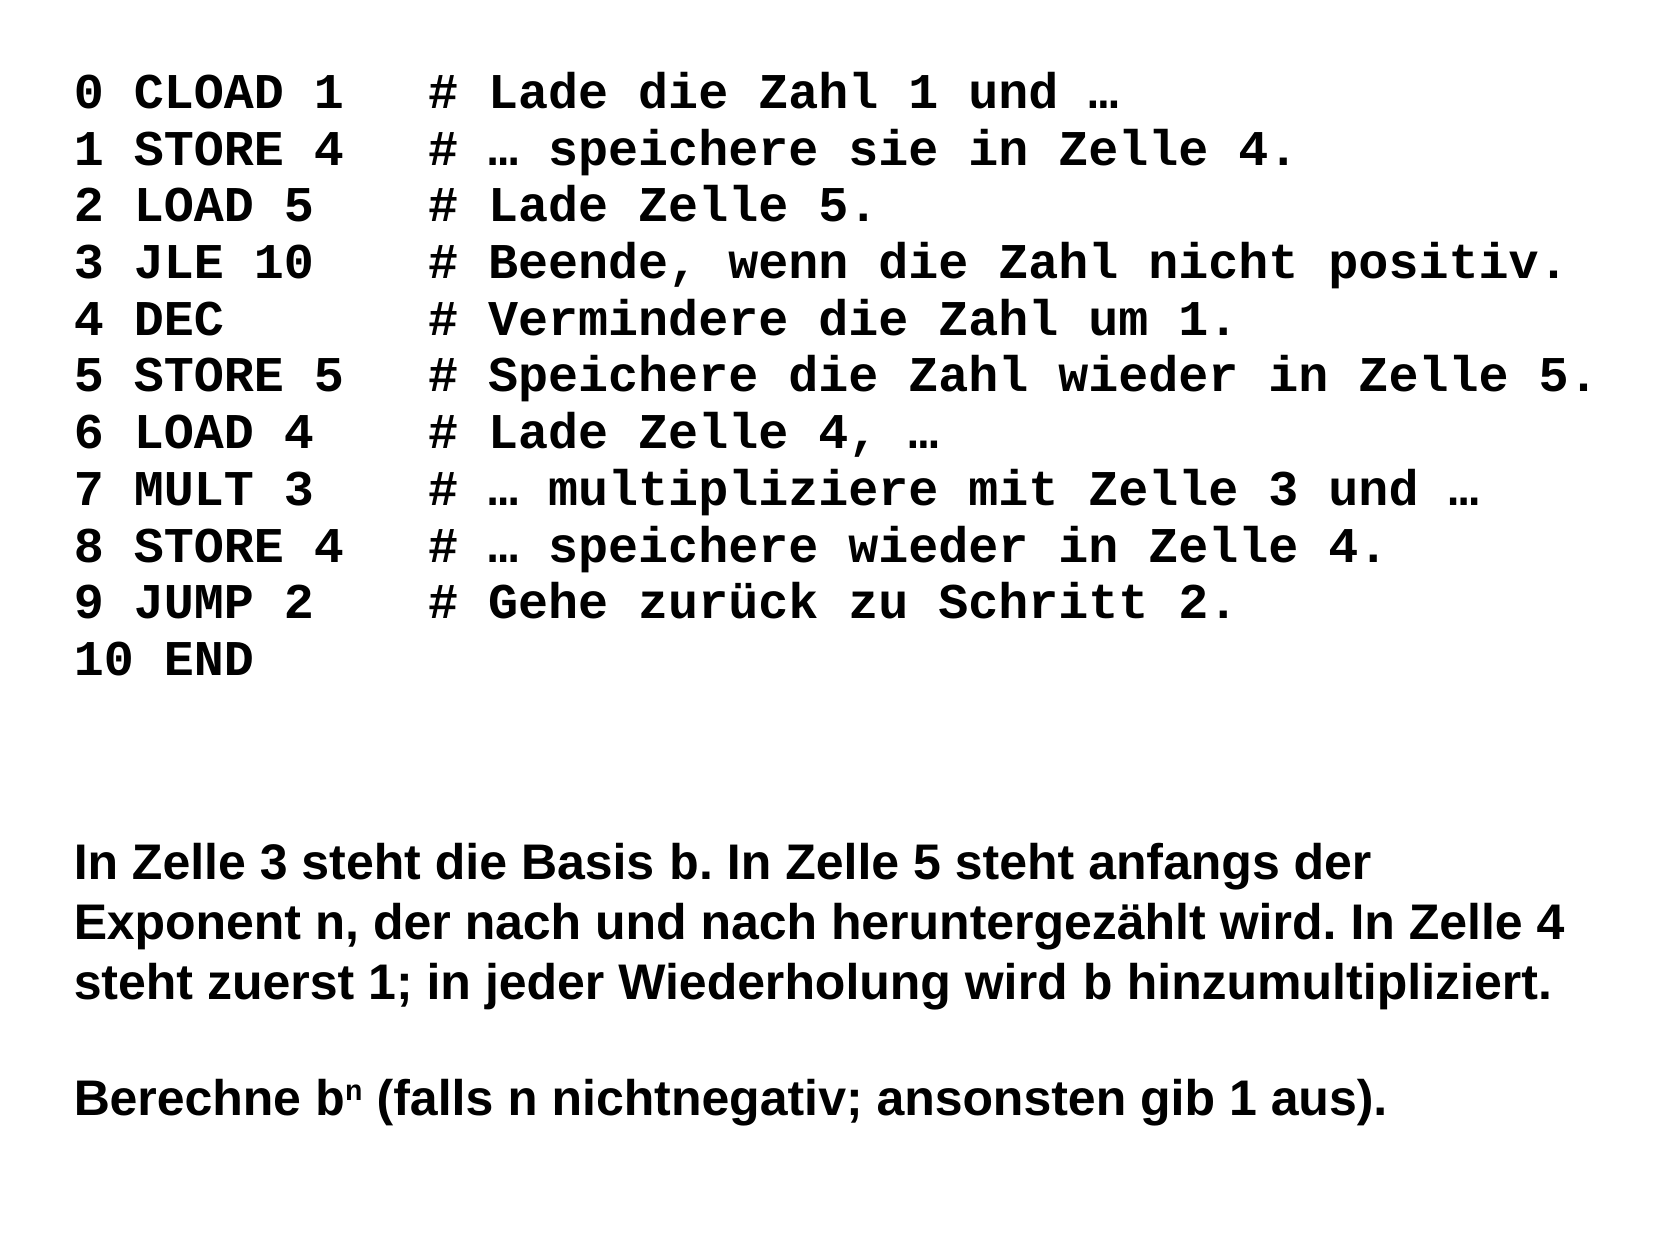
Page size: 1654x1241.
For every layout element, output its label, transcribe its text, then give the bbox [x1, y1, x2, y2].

text_box In Zelle 3 steht die Basis b. In Zelle 5 steht anfangs der Exponent n, der nach und nach heruntergezählt wird. In Zelle 4 steht zuerst 1; in jeder Wiederholung wird b hinzumultipliziert. Berechne bn (falls n nichtnegativ; ansonsten gib 1 aus). [59, 826, 1595, 1144]
text_box 0 CLOAD 1 1 STORE 4 2 LOAD 5 3 JLE 10 4 DEC 5 STORE 5 6 LOAD 4 7 MULT 3 8 STORE 4 9 JUMP 2 10 END [59, 59, 384, 699]
text_box # Lade die Zahl 1 und … # … speichere sie in Zelle 4. # Lade Zelle 5. # Beende, wenn die Zahl nicht positiv. # Vermindere die Zahl um 1. # Speichere die Zahl wieder in Zelle 5. # Lade Zelle 4, … # … multipliziere mit Zelle 3 und … # … speichere wieder in Zelle 4. # Gehe zurück zu Schritt 2. [413, 59, 1625, 642]
